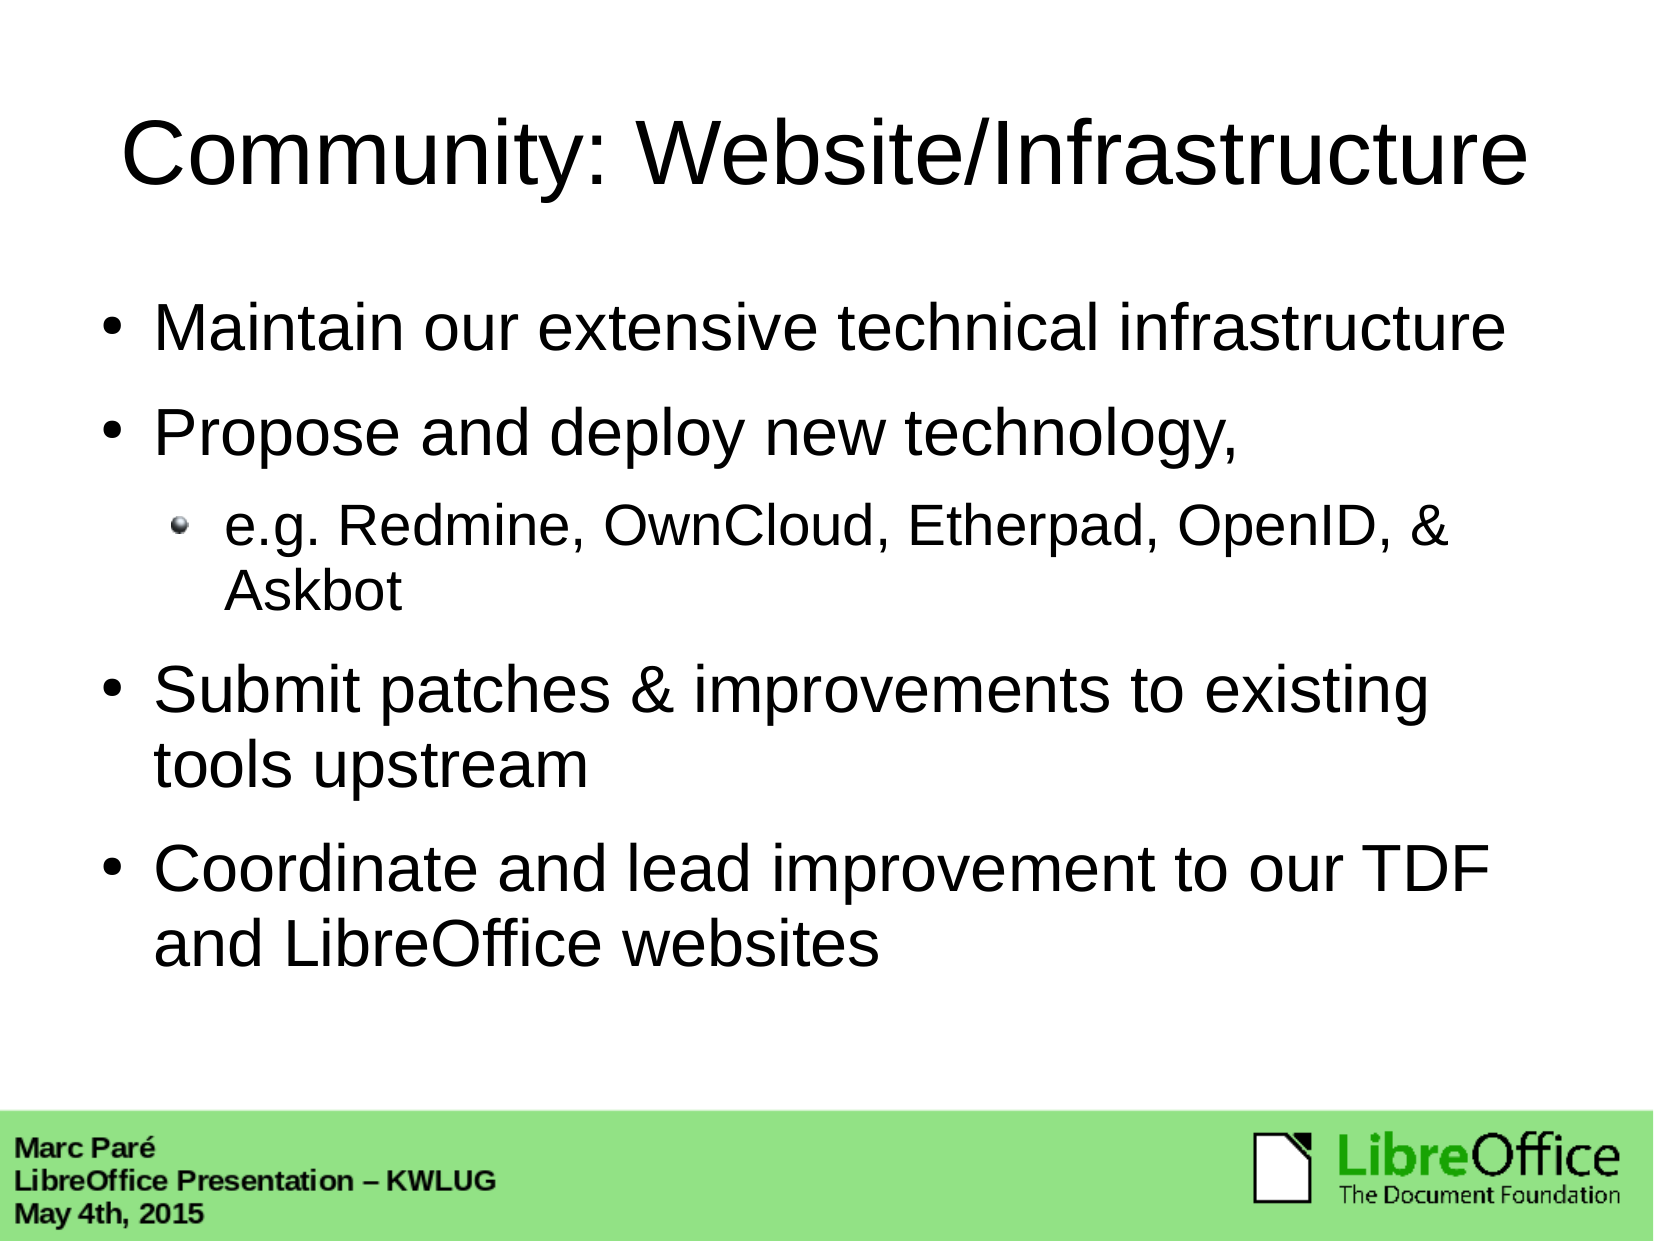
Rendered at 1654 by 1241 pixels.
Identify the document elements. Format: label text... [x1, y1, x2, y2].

list Maintain our extensive technical infrastructure Propose and deploy new technology, e.g. Redmine, OwnCloud, Etherpad, OpenID, & Askbot Submit patches & improvements to existing tools upstream Coordinate and lead improvement to our TDF and LibreOffice websites [82, 290, 1571, 1010]
picture [0, 0, 1654, 1241]
title Community: Website/Infrastructure [82, 49, 1571, 257]
